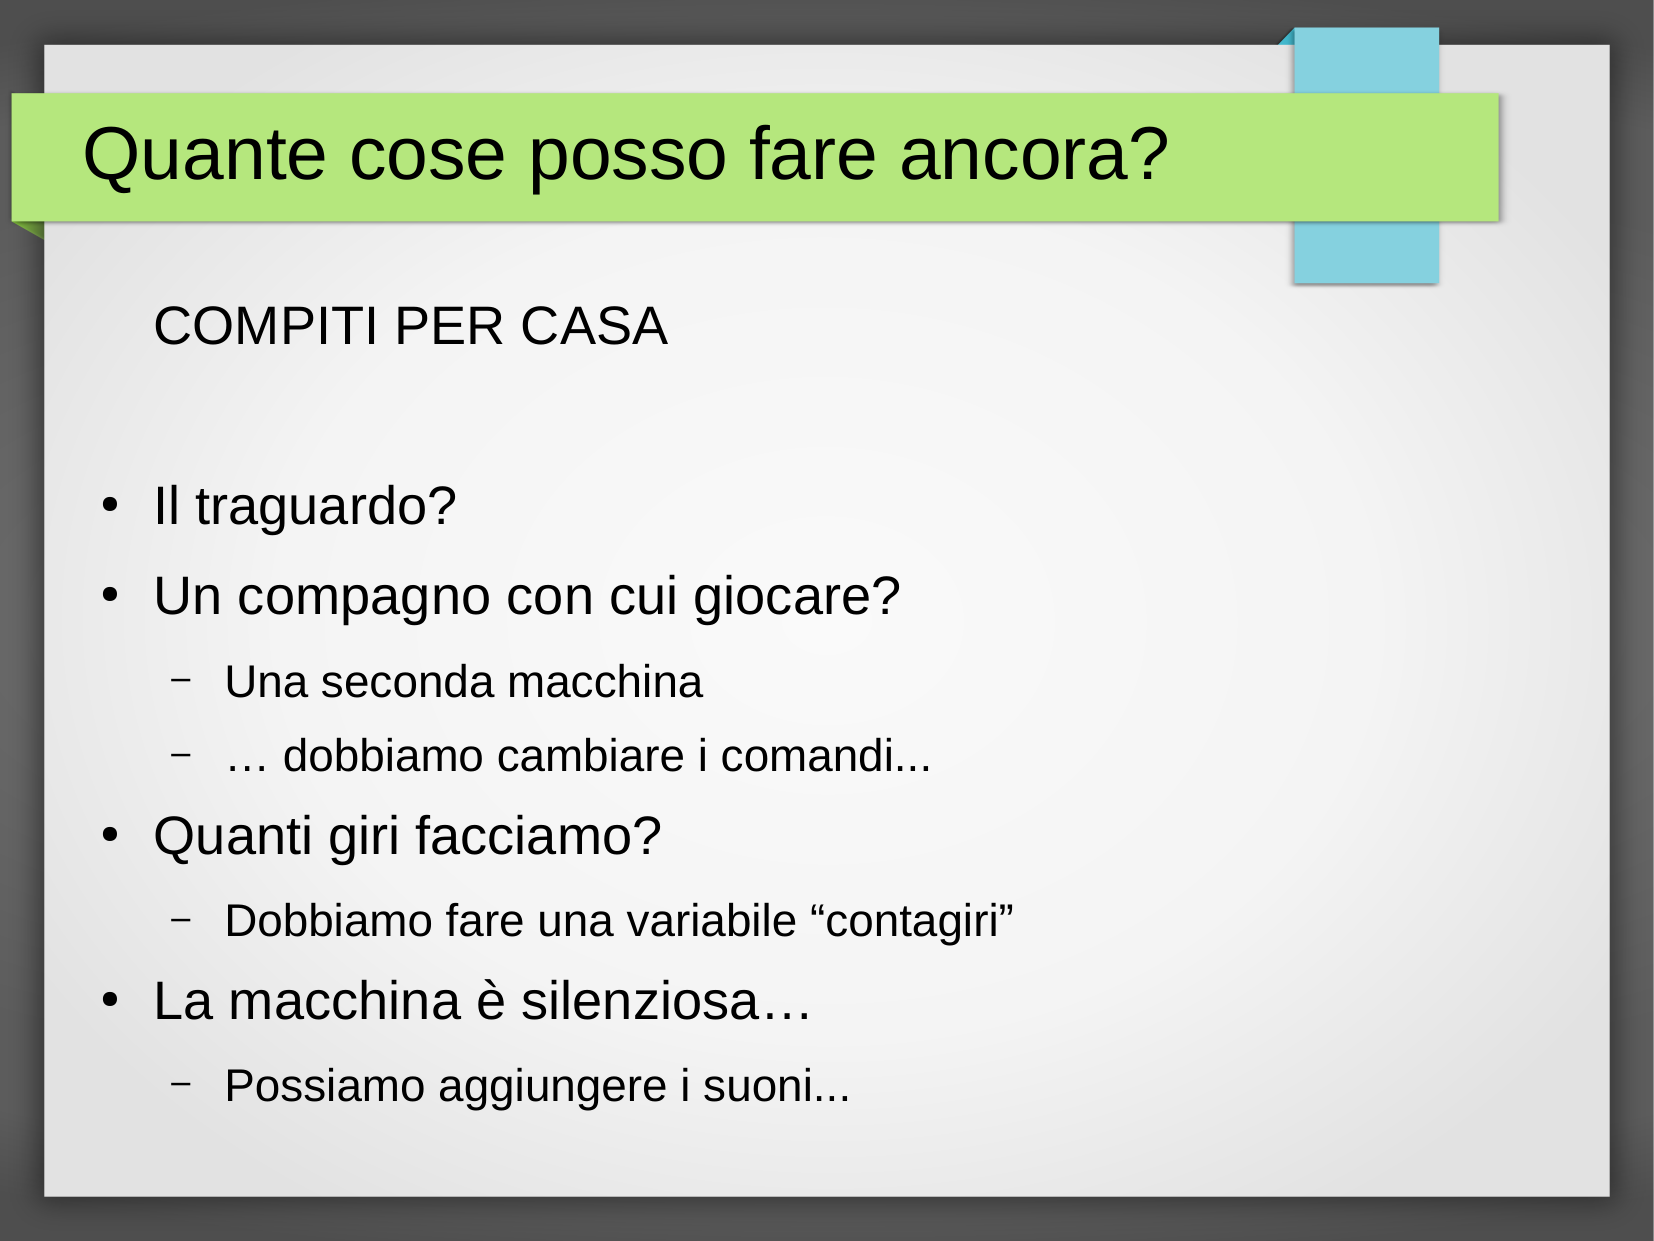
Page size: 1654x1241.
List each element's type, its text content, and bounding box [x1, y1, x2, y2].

picture [0, 0, 1654, 1241]
title Quante cose posso fare ancora? [82, 94, 1264, 213]
list COMPITI PER CASA Il traguardo? Un compagno con cui giocare? Una seconda macchina … dobbiamo cambiare i comandi... Quanti giri facciamo? Dobbiamo fare una variabile “contagiri” La macchina è silenziosa… Possiamo aggiungere i suoni... [82, 295, 1571, 1146]
